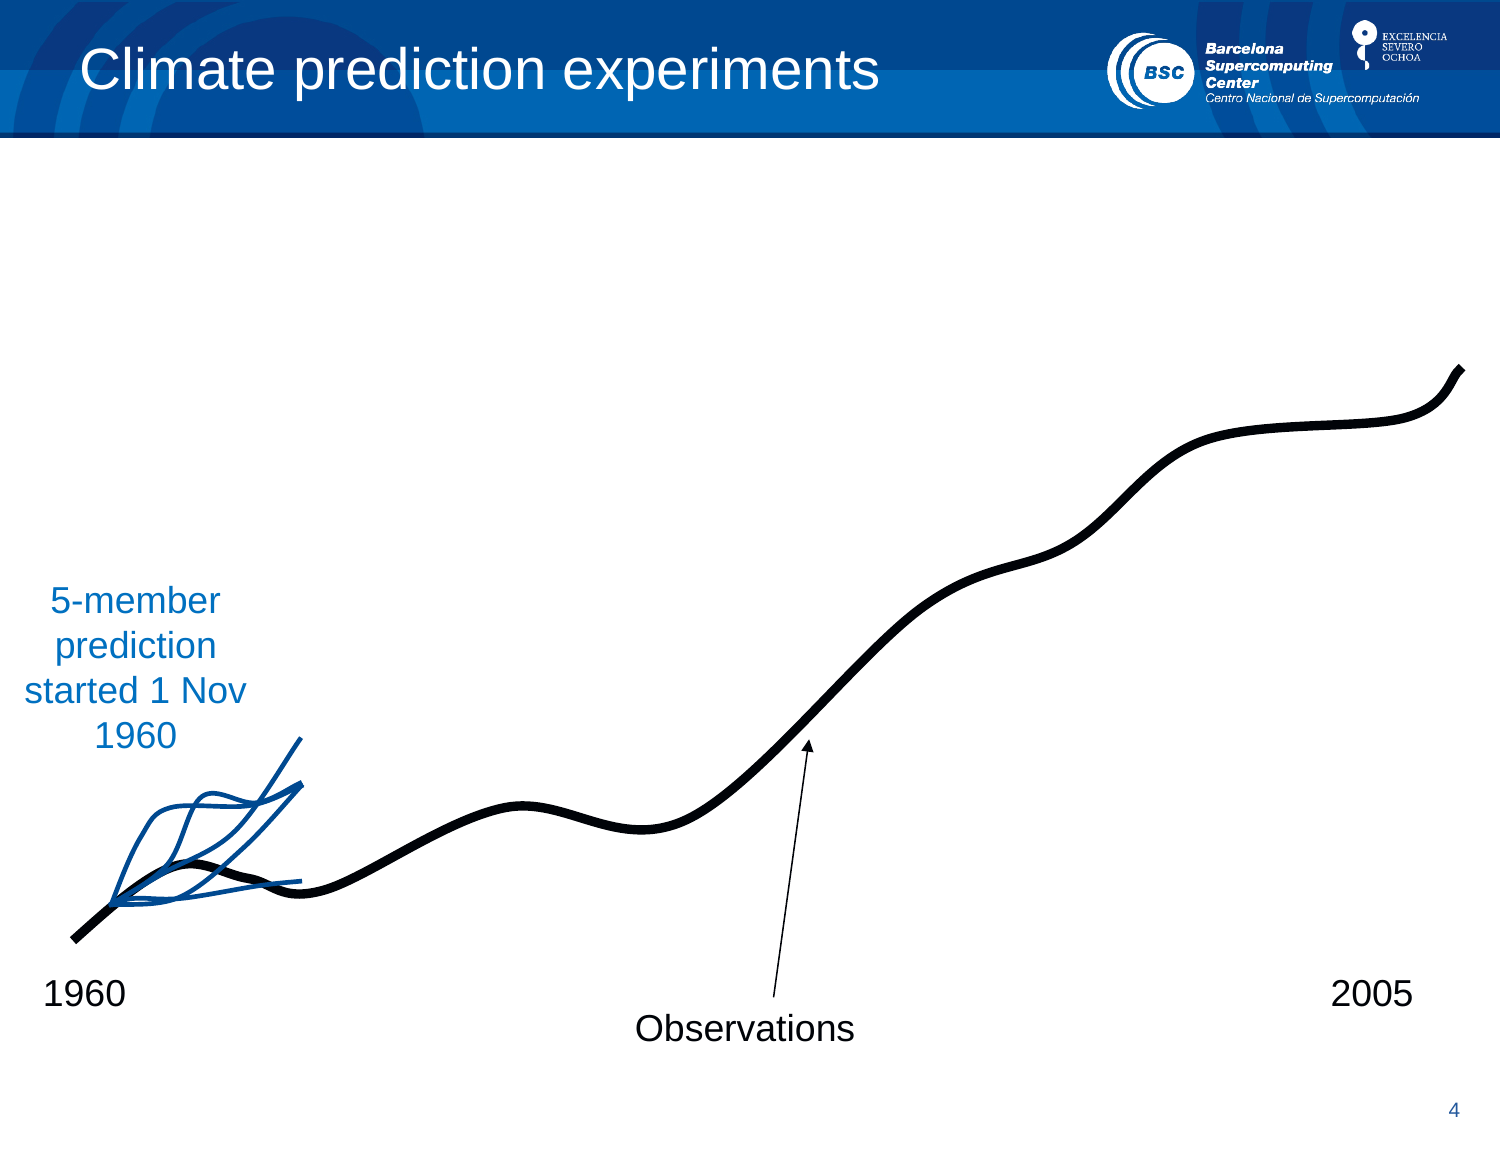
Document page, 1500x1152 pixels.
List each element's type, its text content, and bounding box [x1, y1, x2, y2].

picture [0, 0, 1500, 138]
title Climate prediction experiments [65, 23, 1081, 139]
text_box 5-member prediction started 1 Nov 1960 [0, 568, 290, 765]
text_box 1960 [17, 961, 172, 1022]
text_box Observations [620, 996, 940, 1058]
text_box 2005 [1305, 961, 1459, 1022]
